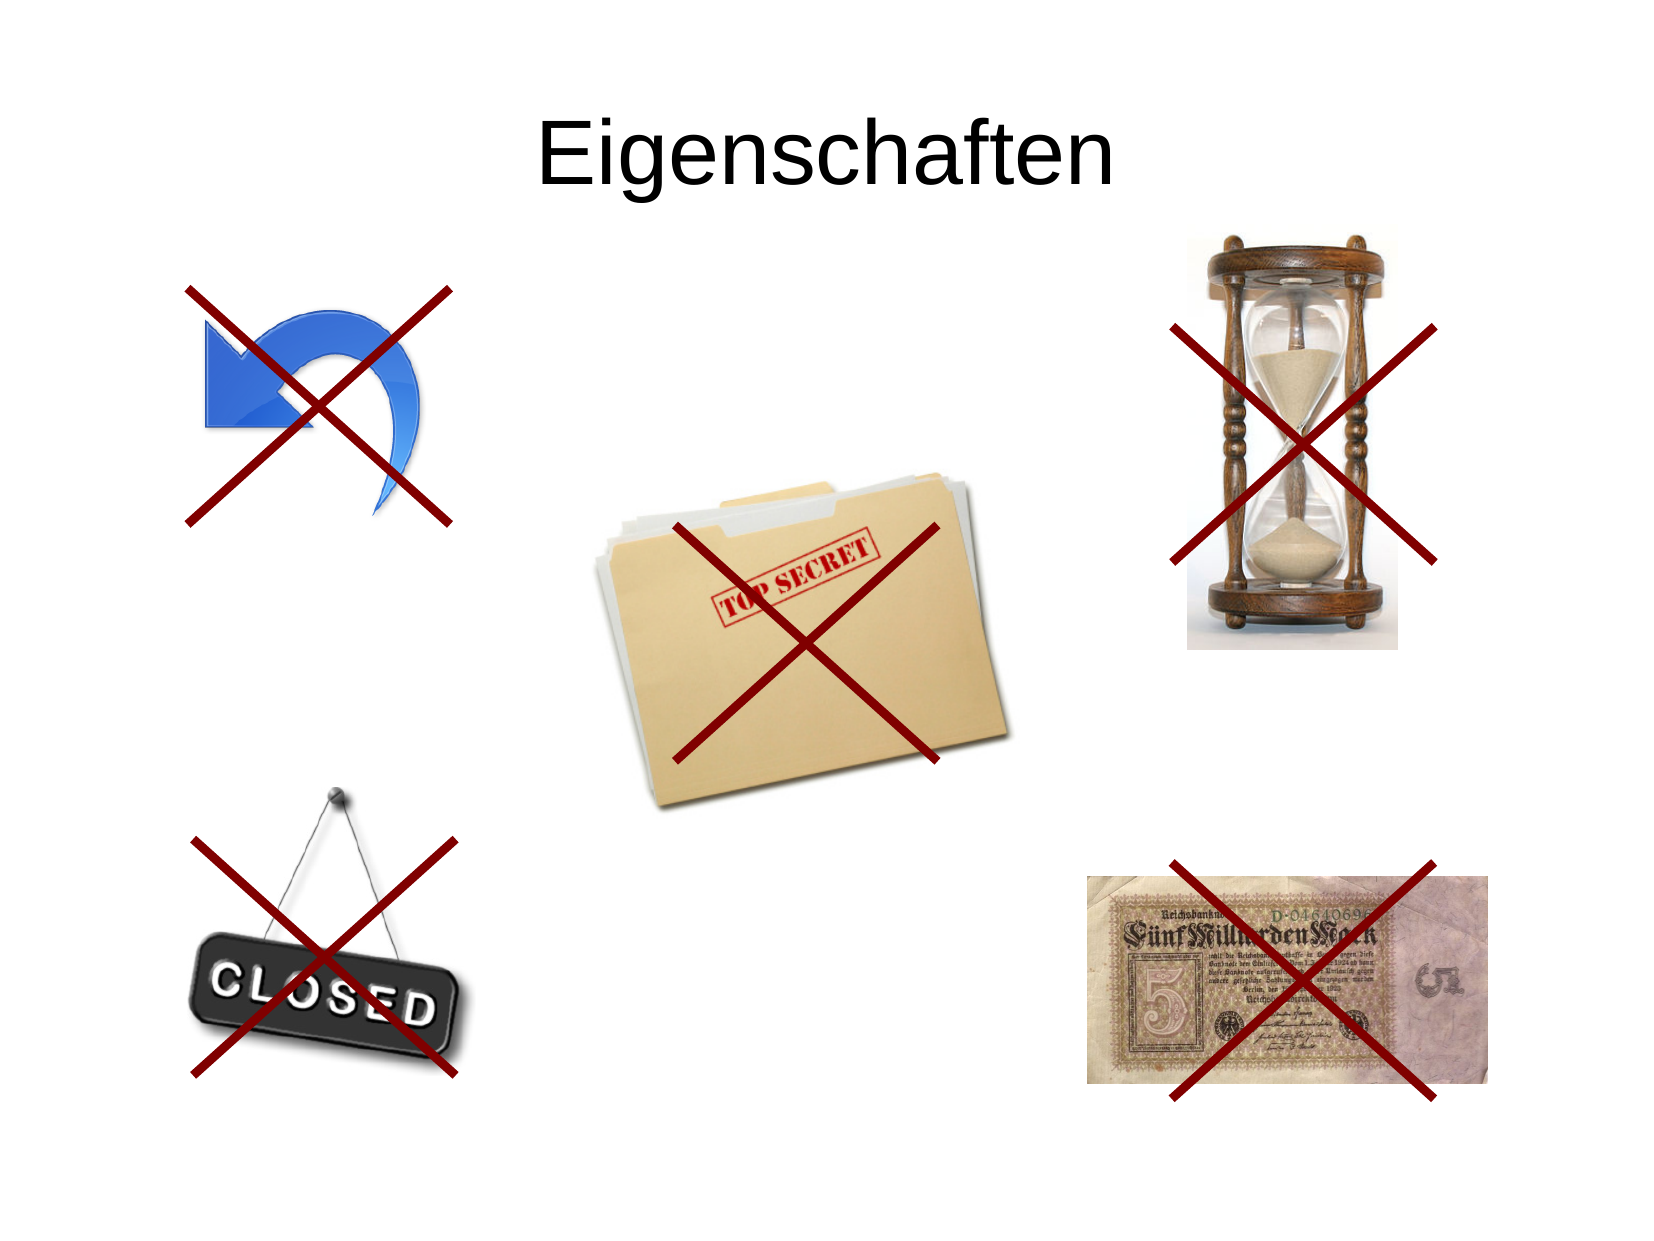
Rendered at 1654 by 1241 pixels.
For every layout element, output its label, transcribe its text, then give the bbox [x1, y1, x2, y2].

picture [1195, 876, 1411, 973]
picture [201, 964, 448, 1076]
title Eigenschaften [82, 56, 1571, 250]
picture [187, 787, 476, 1076]
picture [1196, 988, 1409, 1084]
picture [562, 449, 1046, 833]
picture [1187, 224, 1398, 437]
picture [1311, 367, 1398, 522]
picture [327, 316, 427, 496]
picture [208, 299, 427, 399]
picture [1187, 347, 1296, 542]
picture [1087, 876, 1295, 1084]
picture [201, 308, 311, 505]
picture [201, 414, 427, 526]
picture [1311, 876, 1488, 1084]
picture [1187, 451, 1398, 650]
